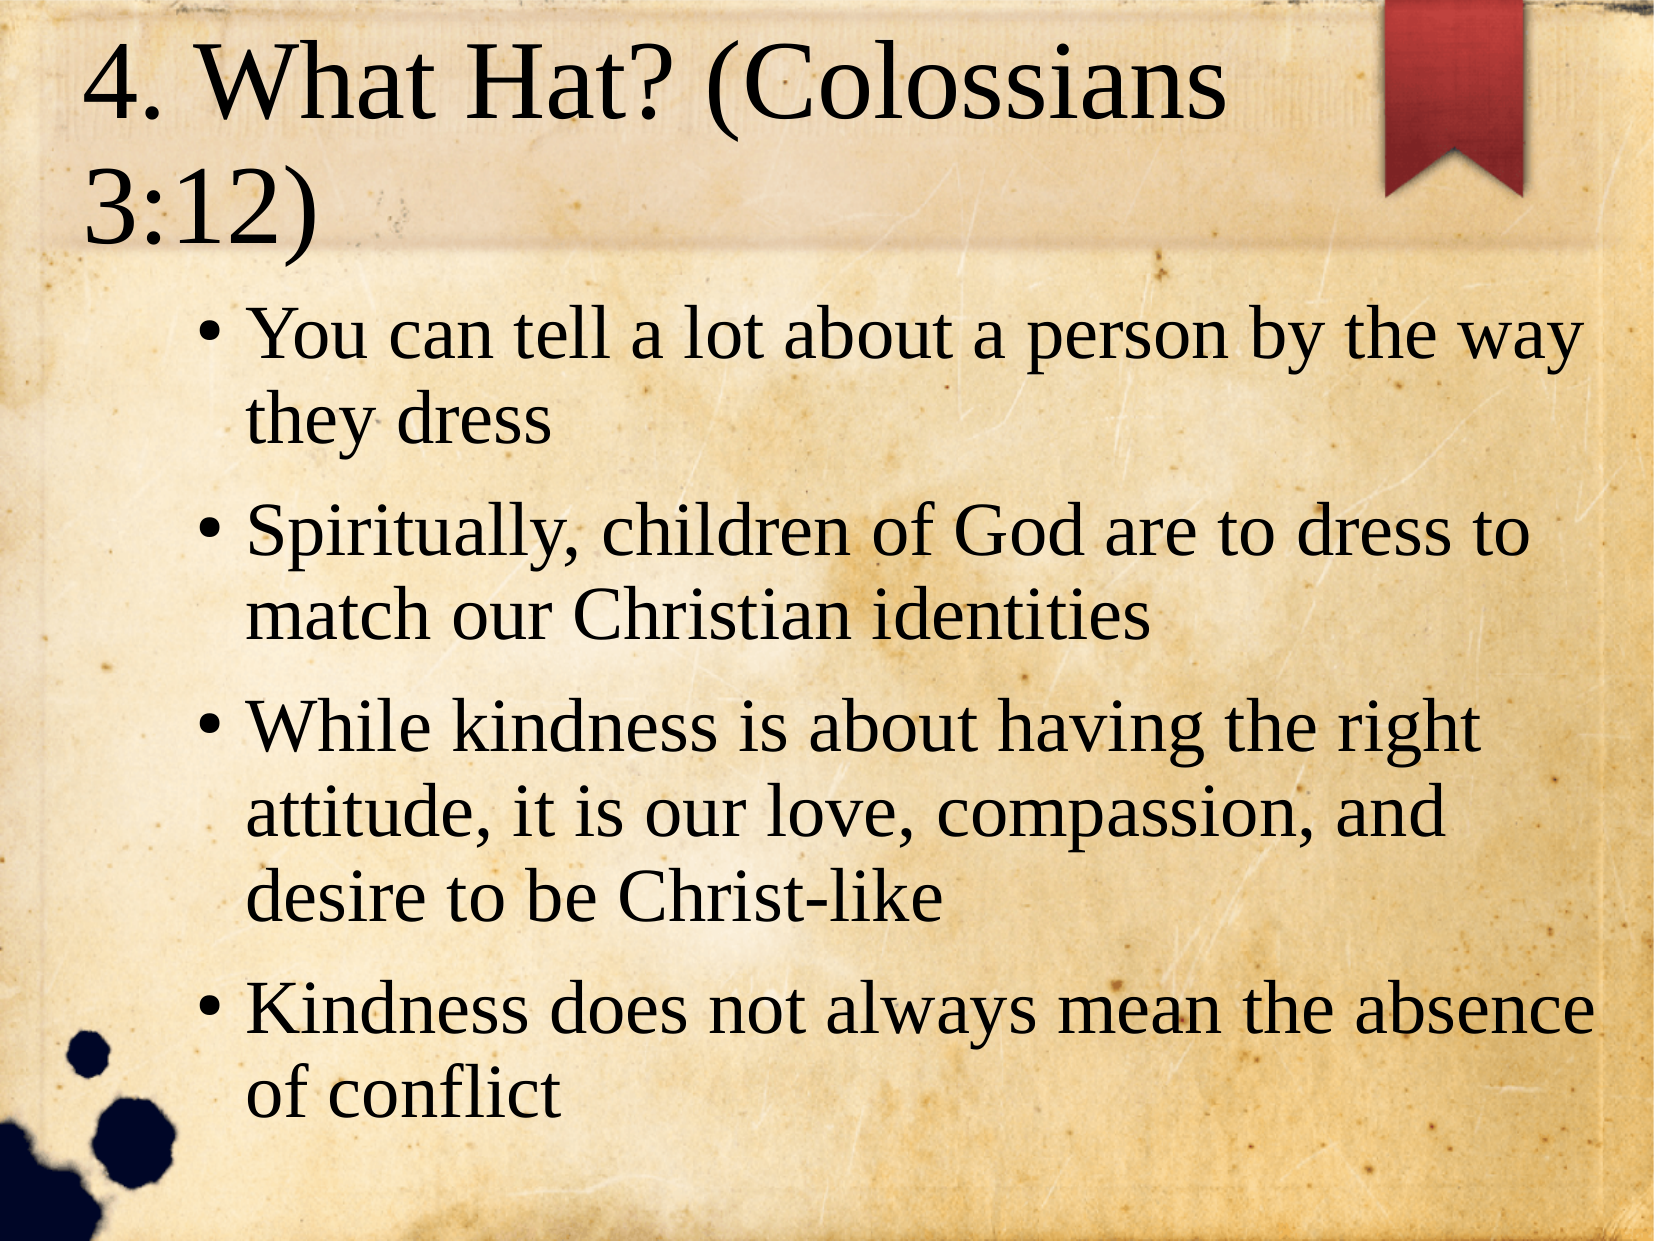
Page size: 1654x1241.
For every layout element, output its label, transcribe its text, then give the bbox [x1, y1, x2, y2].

title 4. What Hat? (Colossians 3:12) [82, 18, 1347, 268]
picture [0, 0, 1654, 1241]
list You can tell a lot about a person by the way they dress Spiritually, children of God are to dress to match our Christian identities While kindness is about having the right attitude, it is our love, compassion, and desire to be Christ-like Kindness does not always mean the absence of conflict [180, 290, 1621, 1141]
